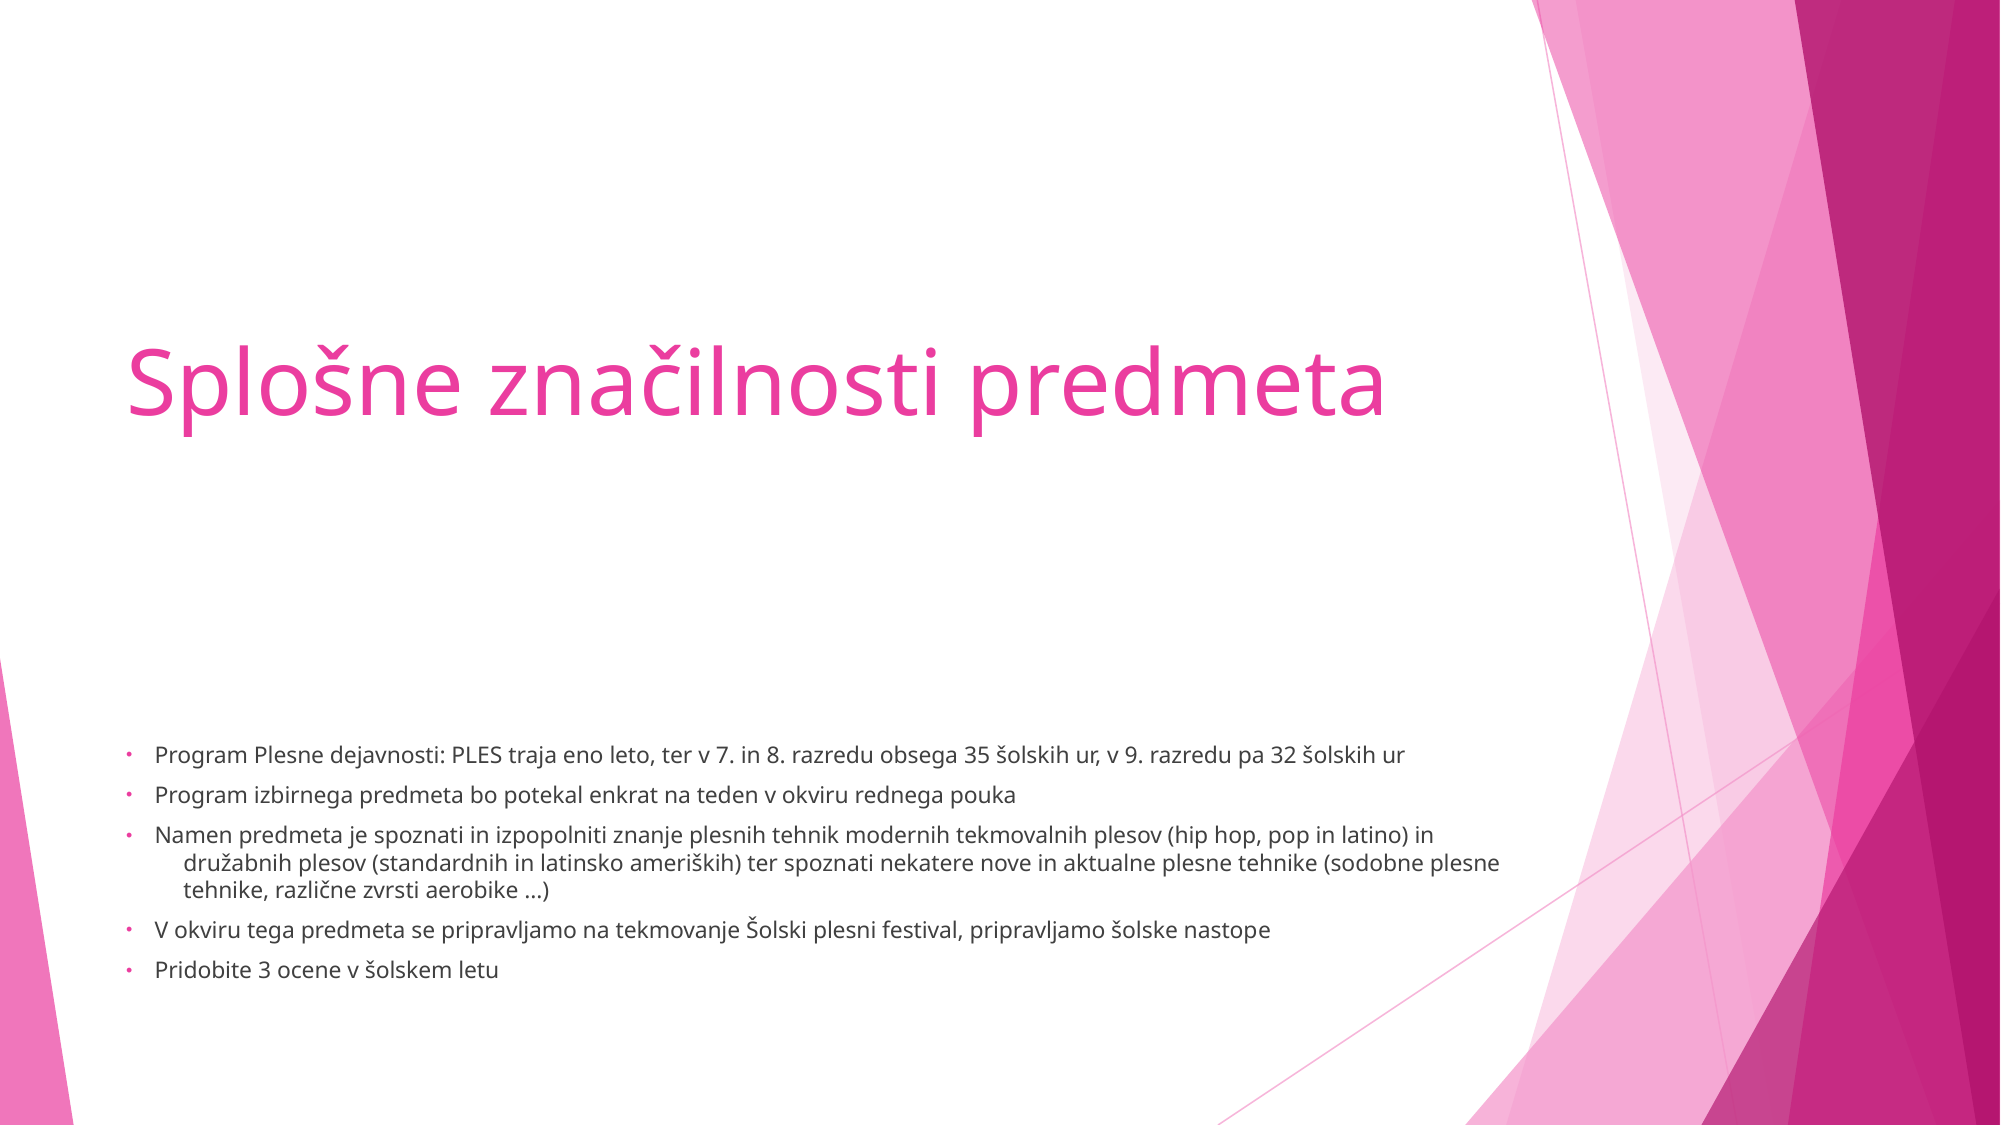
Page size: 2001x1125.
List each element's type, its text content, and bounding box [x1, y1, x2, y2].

list Program Plesne dejavnosti: PLES traja eno leto, ter v 7. in 8. razredu obsega 35 šolskih ur, v 9. razredu pa 32 šolskih ur Program izbirnega predmeta bo potekal enkrat na teden v okviru rednega pouka Namen predmeta je spoznati in izpopolniti znanje plesnih tehnik modernih tekmovalnih plesov (hip hop, pop in latino) in družabnih plesov (standardnih in latinsko ameriških) ter spoznati nekatere nove in aktualne plesne tehnike (sodobne plesne tehnike, različne zvrsti aerobike …) V okviru tega predmeta se pripravljamo na tekmovanje Šolski plesni festival, pripravljamo šolske nastope Pridobite 3 ocene v šolskem letu [111, 733, 1522, 992]
title Splošne značilnosti predmeta [111, 99, 1522, 659]
